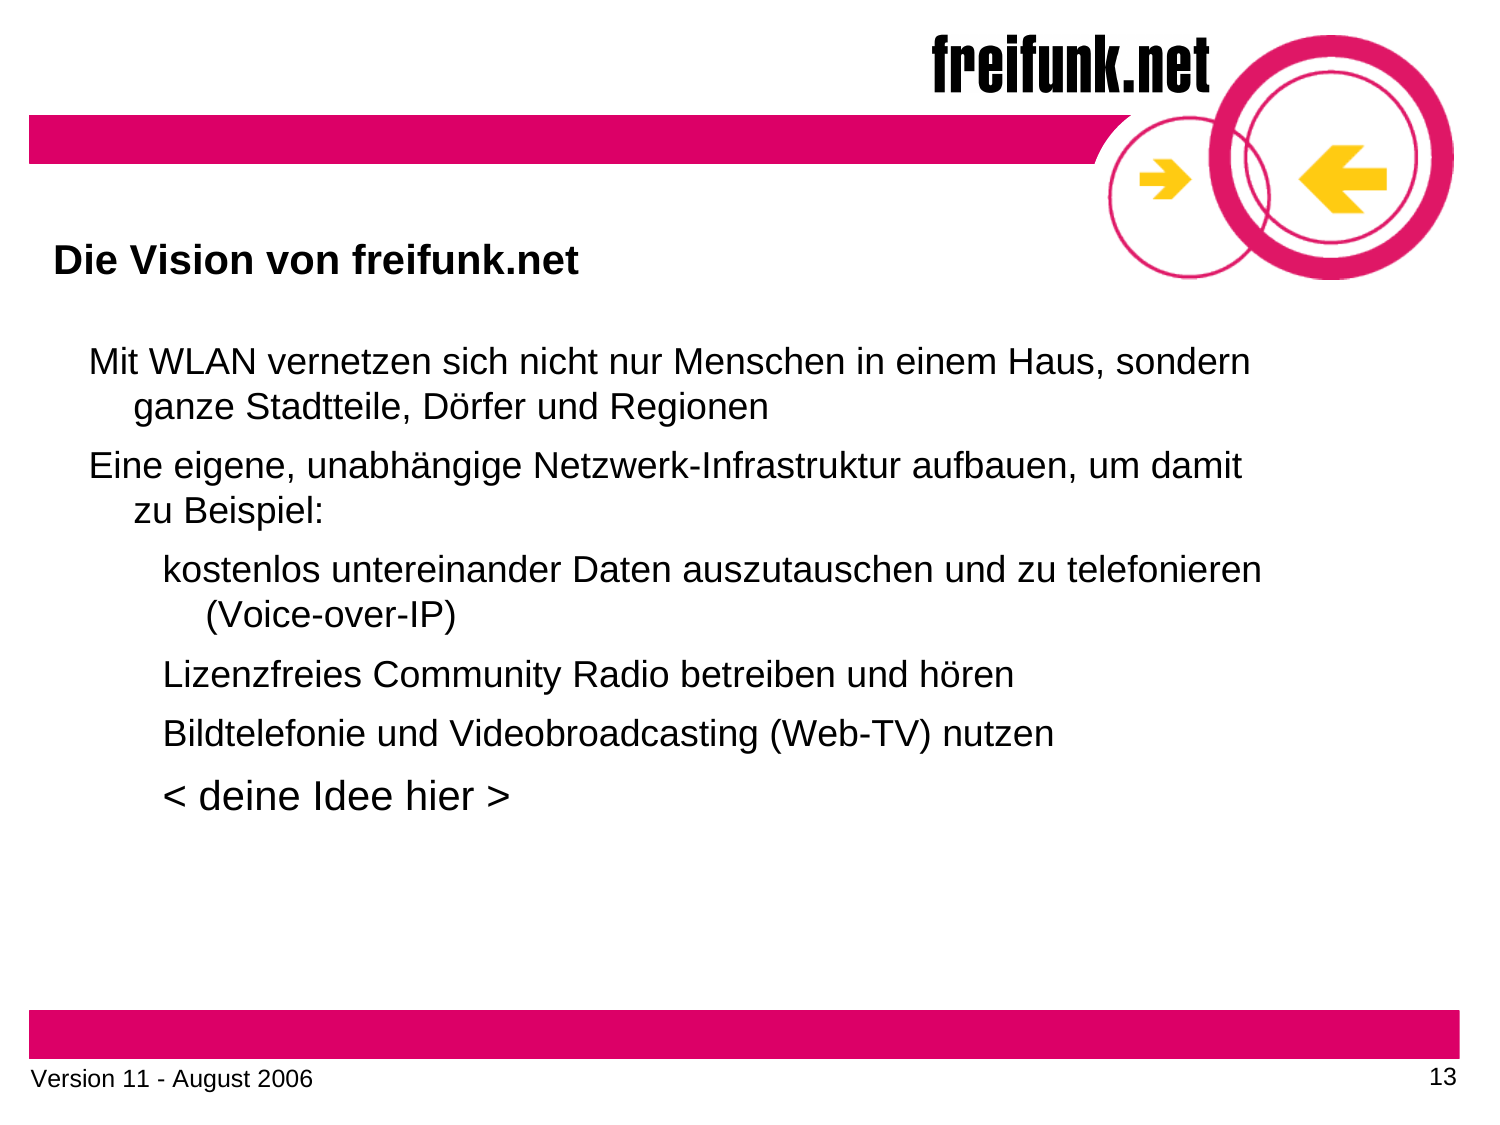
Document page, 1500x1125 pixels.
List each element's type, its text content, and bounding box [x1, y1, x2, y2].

text_box Die Vision von freifunk.net [53, 233, 1046, 313]
text_box Mit WLAN vernetzen sich nicht nur Menschen in einem Haus, sondern ganze Stadtteile, Dörfer und Regionen Eine eigene, unabhängige Netzwerk-Infrastruktur aufbauen, um damit zu Beispiel: kostenlos untereinander Daten auszutauschen und zu telefonieren (Voice-over-IP) Lizenzfreies Community Radio betreiben und hören Bildtelefonie und Videobroadcasting (Web-TV) nutzen < deine Idee hier > [59, 337, 1288, 976]
picture [932, 34, 1454, 280]
